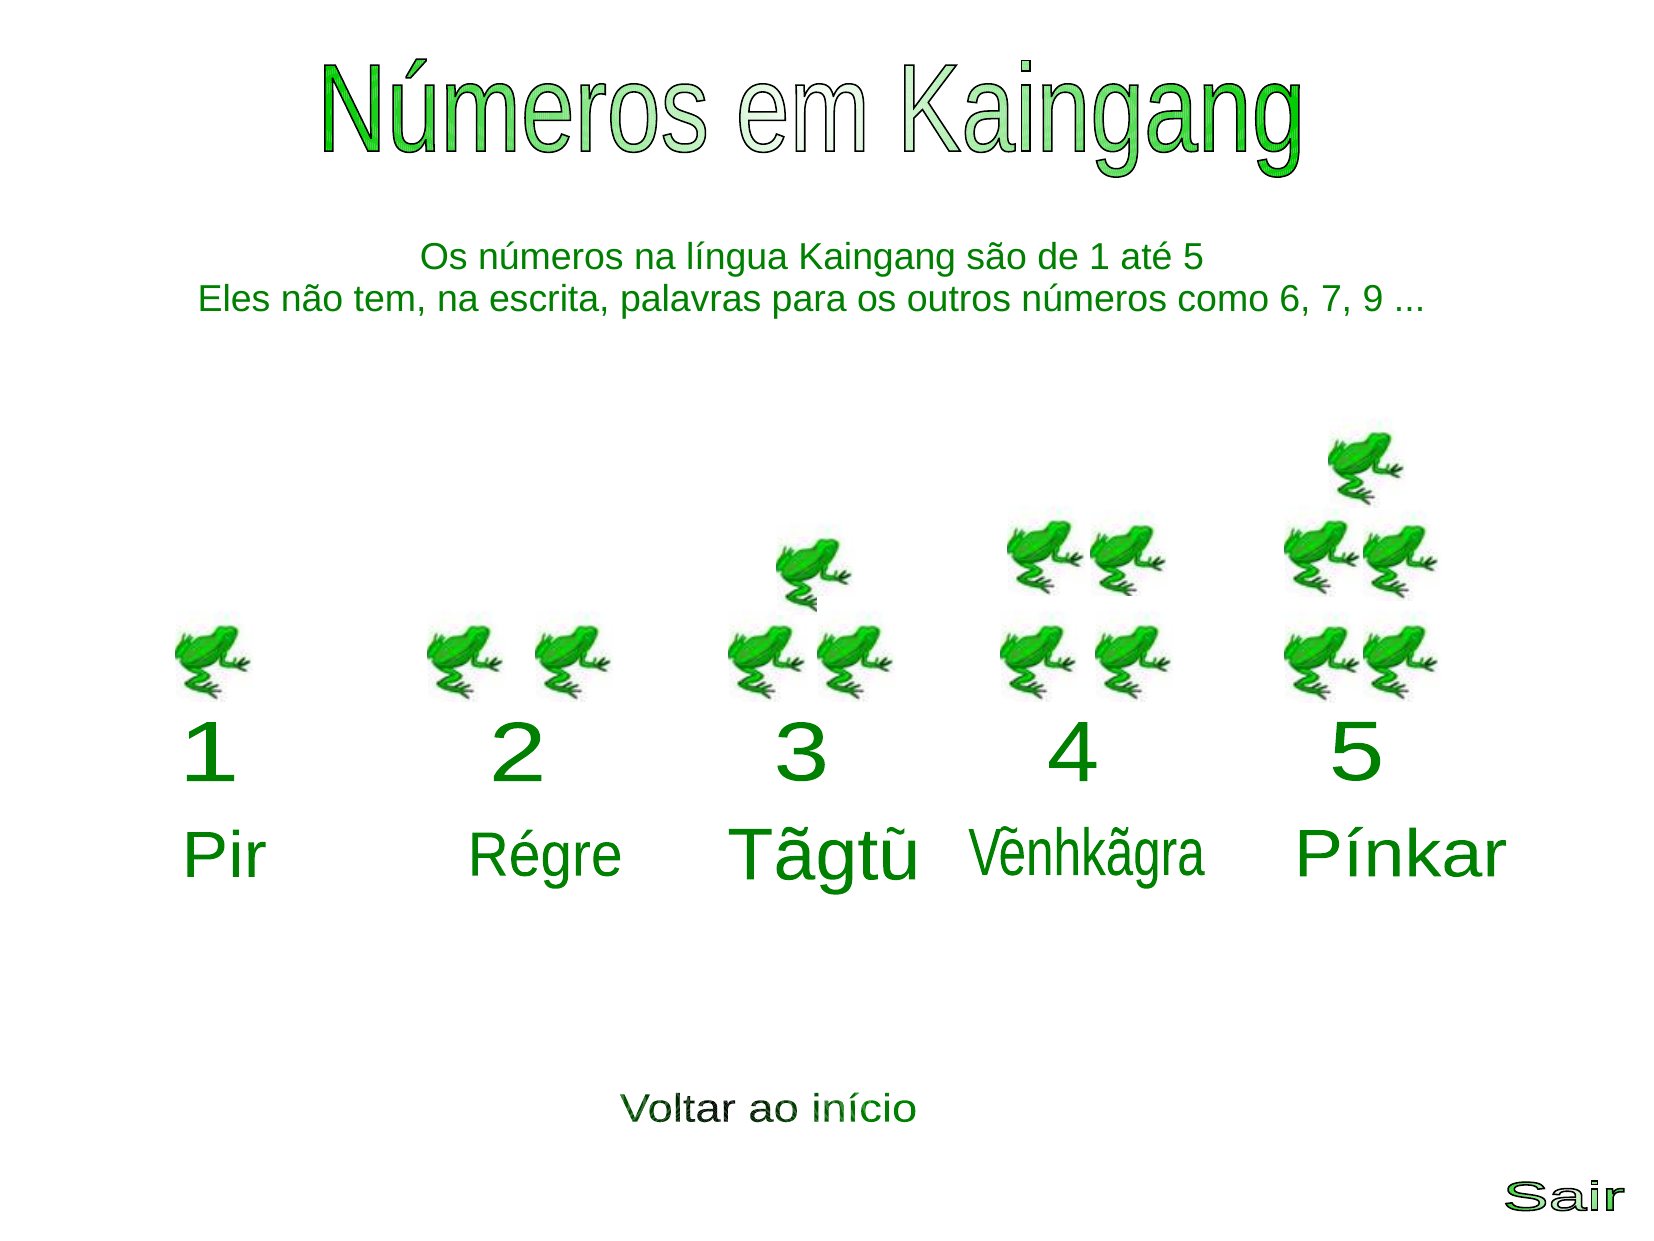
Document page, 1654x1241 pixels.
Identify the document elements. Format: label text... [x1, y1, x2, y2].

text_box Venhkãgra [1107, 839, 1134, 876]
text_box Pir [232, 842, 239, 877]
text_box Sair [1606, 1188, 1624, 1211]
text_box Tãgtu [776, 839, 816, 881]
text_box Voltar ao início [697, 1100, 721, 1123]
text_box 1 [186, 722, 235, 782]
text_box Régre [511, 842, 538, 877]
text_box Pínkar [1299, 830, 1340, 877]
text_box 2 [493, 722, 542, 782]
text_box Régre [542, 842, 569, 889]
picture [175, 596, 254, 702]
text_box Sair [1505, 1182, 1546, 1211]
text_box Voltar ao início [683, 1096, 696, 1122]
text_box Venhkãgra [968, 829, 1000, 875]
text_box Pínkar [1368, 840, 1400, 877]
text_box Pínkar [1409, 827, 1442, 877]
text_box Pínkar [1347, 826, 1364, 837]
text_box Voltar ao início [861, 1100, 881, 1123]
text_box Os números na língua Kaingang são de 1 até 5 Eles não tem, na escrita, palavras para os outros números como 6, 7, 9 ... [147, 228, 1477, 328]
picture [728, 509, 896, 702]
text_box Pir [187, 832, 225, 877]
picture [427, 596, 506, 702]
text_box Venhkãgra [1000, 839, 1024, 876]
text_box ~ [1000, 826, 1018, 834]
text_box Régre [593, 842, 621, 877]
text_box Régre [575, 842, 590, 876]
text_box Pínkar [1444, 840, 1483, 877]
text_box Sair [1591, 1188, 1598, 1211]
picture [1090, 496, 1174, 702]
picture [535, 596, 614, 702]
text_box Tãgtu [818, 840, 853, 895]
text_box 4 [1049, 722, 1097, 782]
text_box Tãgtu [728, 828, 772, 880]
text_box Tãgtu [858, 831, 878, 880]
text_box Voltar ao início [824, 1100, 844, 1122]
text_box Voltar ao início [620, 1094, 650, 1122]
text_box 3 [777, 722, 825, 782]
text_box Pínkar [1349, 840, 1357, 877]
text_box Voltar ao início [893, 1100, 916, 1123]
text_box Venhkãgra [1084, 826, 1106, 876]
text_box Tãgtu [781, 826, 808, 837]
text_box Pínkar [1487, 840, 1506, 877]
text_box Venhkãgra [1164, 839, 1177, 875]
text_box Régre [472, 832, 507, 876]
text_box ~ [886, 827, 905, 835]
picture [1284, 403, 1441, 703]
text_box Pir [248, 841, 266, 877]
text_box Sair [1551, 1188, 1587, 1211]
text_box Voltar ao início [750, 1100, 774, 1123]
text_box Venhkãgra [1056, 826, 1078, 876]
text_box Venhkãgra [1029, 839, 1051, 875]
text_box 5 [1332, 721, 1381, 781]
text_box Voltar ao início [649, 1100, 671, 1123]
text_box Venhkãgra [1135, 839, 1158, 889]
text_box Tãgtu [883, 840, 916, 881]
text_box Régre [520, 829, 533, 840]
text_box Venhkãgra [1179, 839, 1205, 876]
text_box Voltar ao início [775, 1100, 797, 1123]
picture [1000, 491, 1087, 702]
